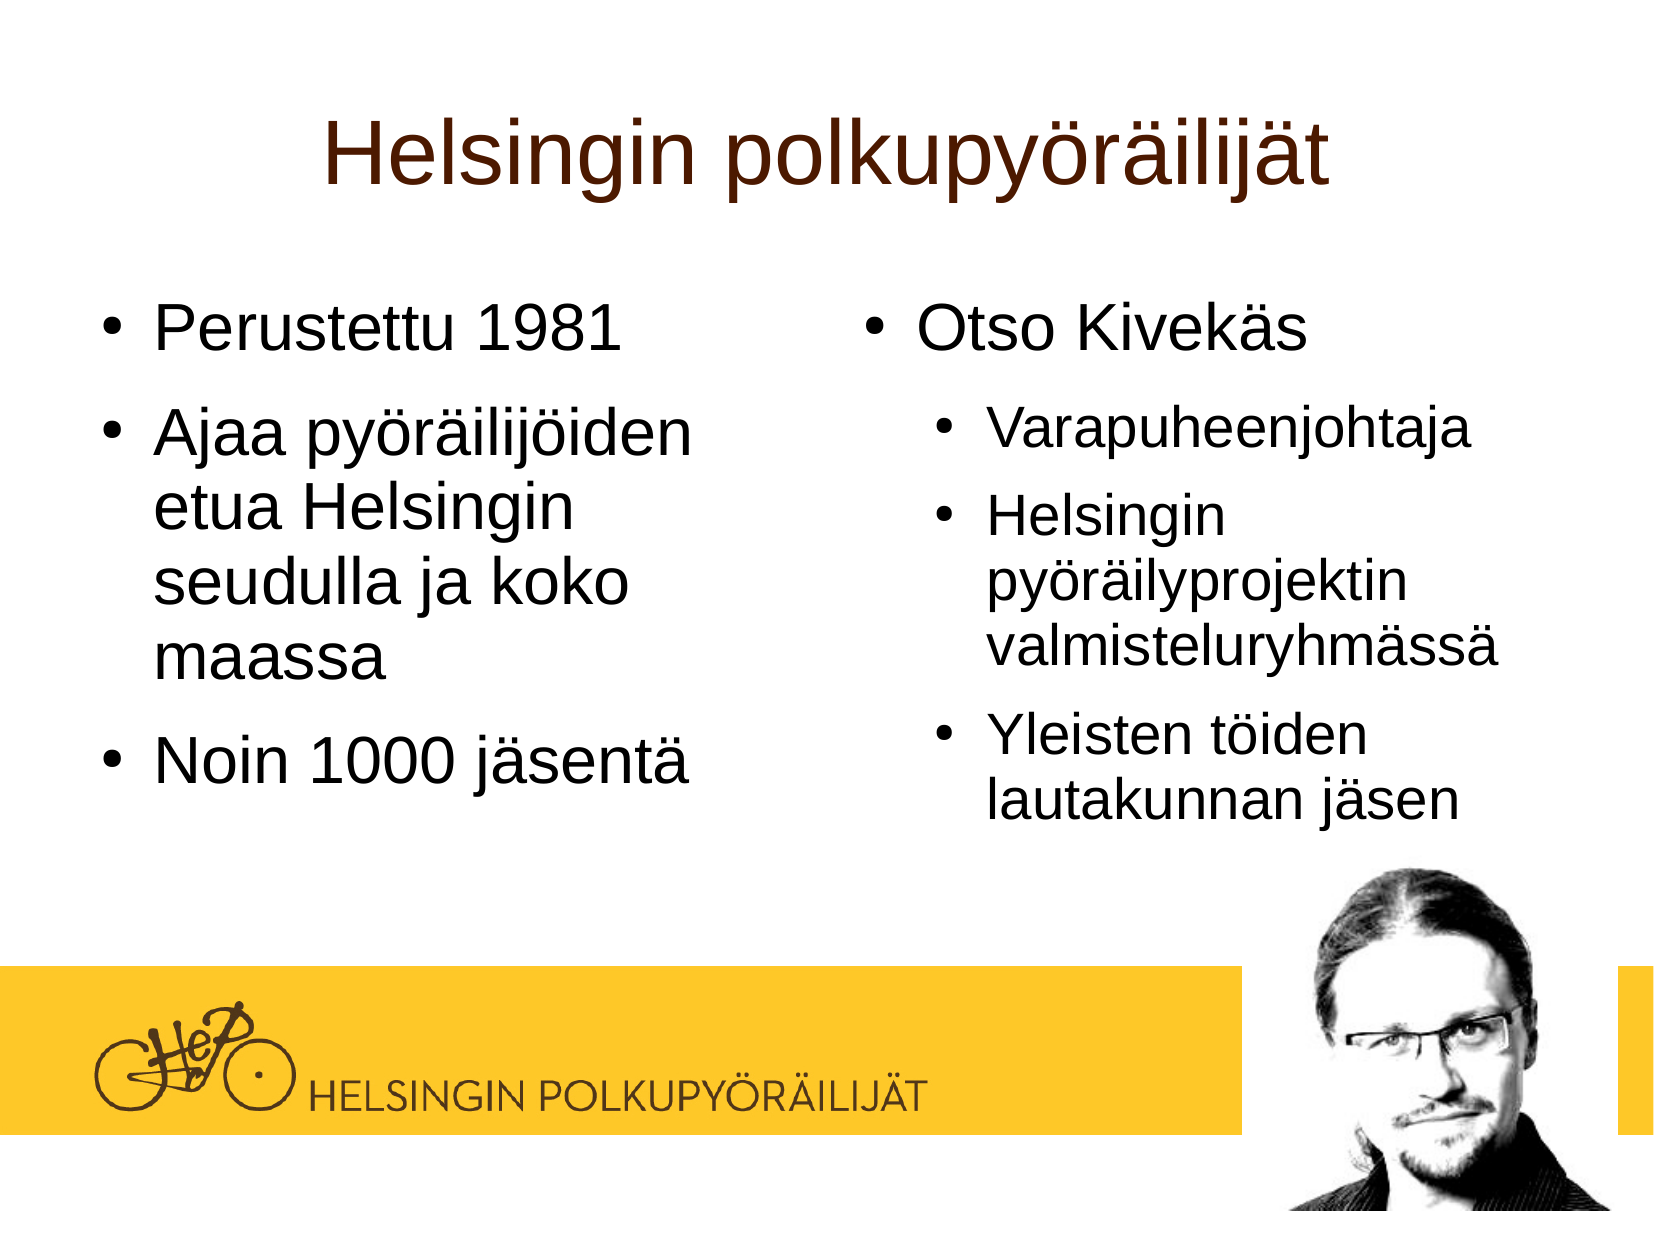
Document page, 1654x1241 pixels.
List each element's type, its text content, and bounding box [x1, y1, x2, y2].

list Perustettu 1981 Ajaa pyöräilijöiden etua Helsingin seudulla ja koko maassa Noin 1000 jäsentä [82, 290, 809, 1109]
picture [0, 843, 1654, 1211]
list Otso Kivekäs Varapuheenjohtaja Helsingin pyöräilyprojektin valmisteluryhmässä Yleisten töiden lautakunnan jäsen [845, 290, 1572, 1109]
title Helsingin polkupyöräilijät [82, 49, 1571, 257]
